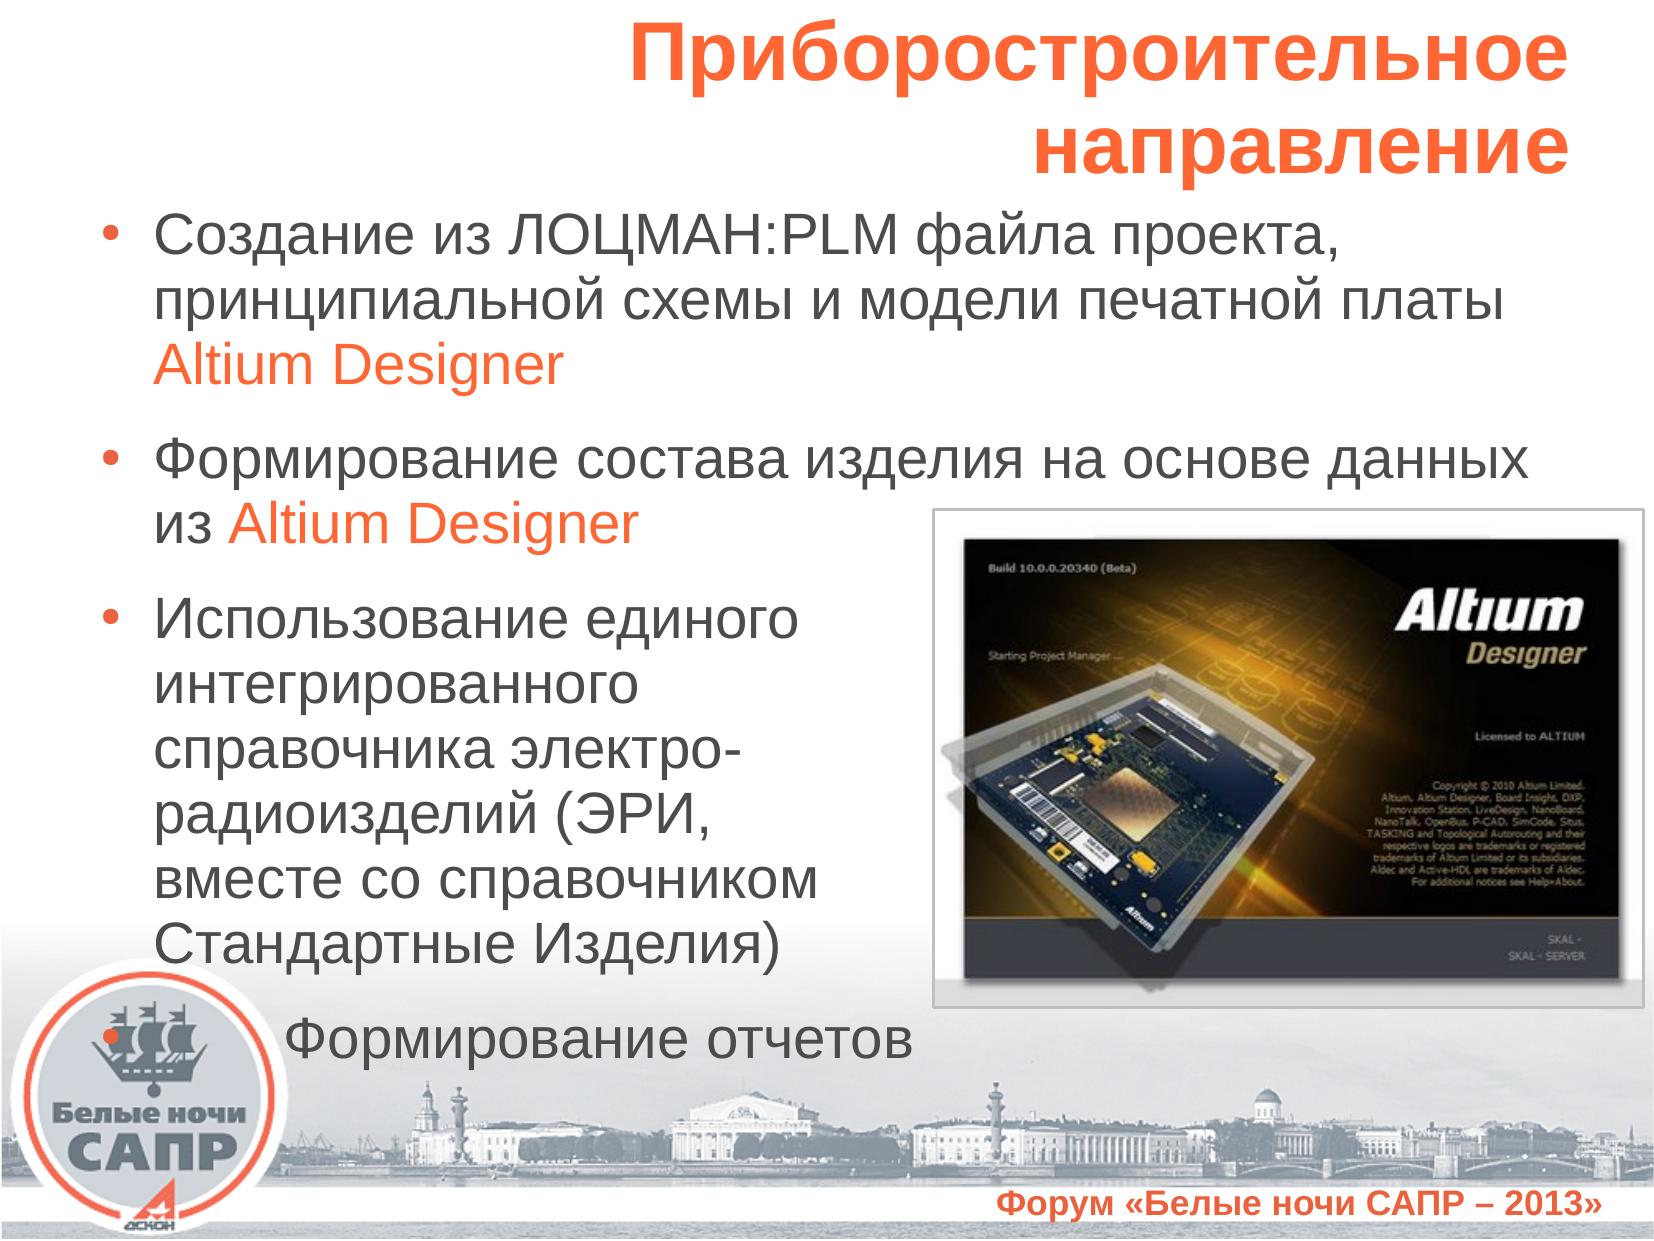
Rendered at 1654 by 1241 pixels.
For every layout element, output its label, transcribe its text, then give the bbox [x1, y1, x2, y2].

list Создание из ЛОЦМАН:PLM файла проекта, принципиальной схемы и модели печатной платы Altium Designer Формирование состава изделия на основе данных из Altium Designer Использование единого интегрированного справочника электро- радиоизделий (ЭРИ, вместе со справочником Стандартные Изделия) Формирование отчетов [82, 201, 1571, 1123]
title Приборостроительное направление [82, 5, 1571, 192]
picture [1, 0, 1654, 1239]
